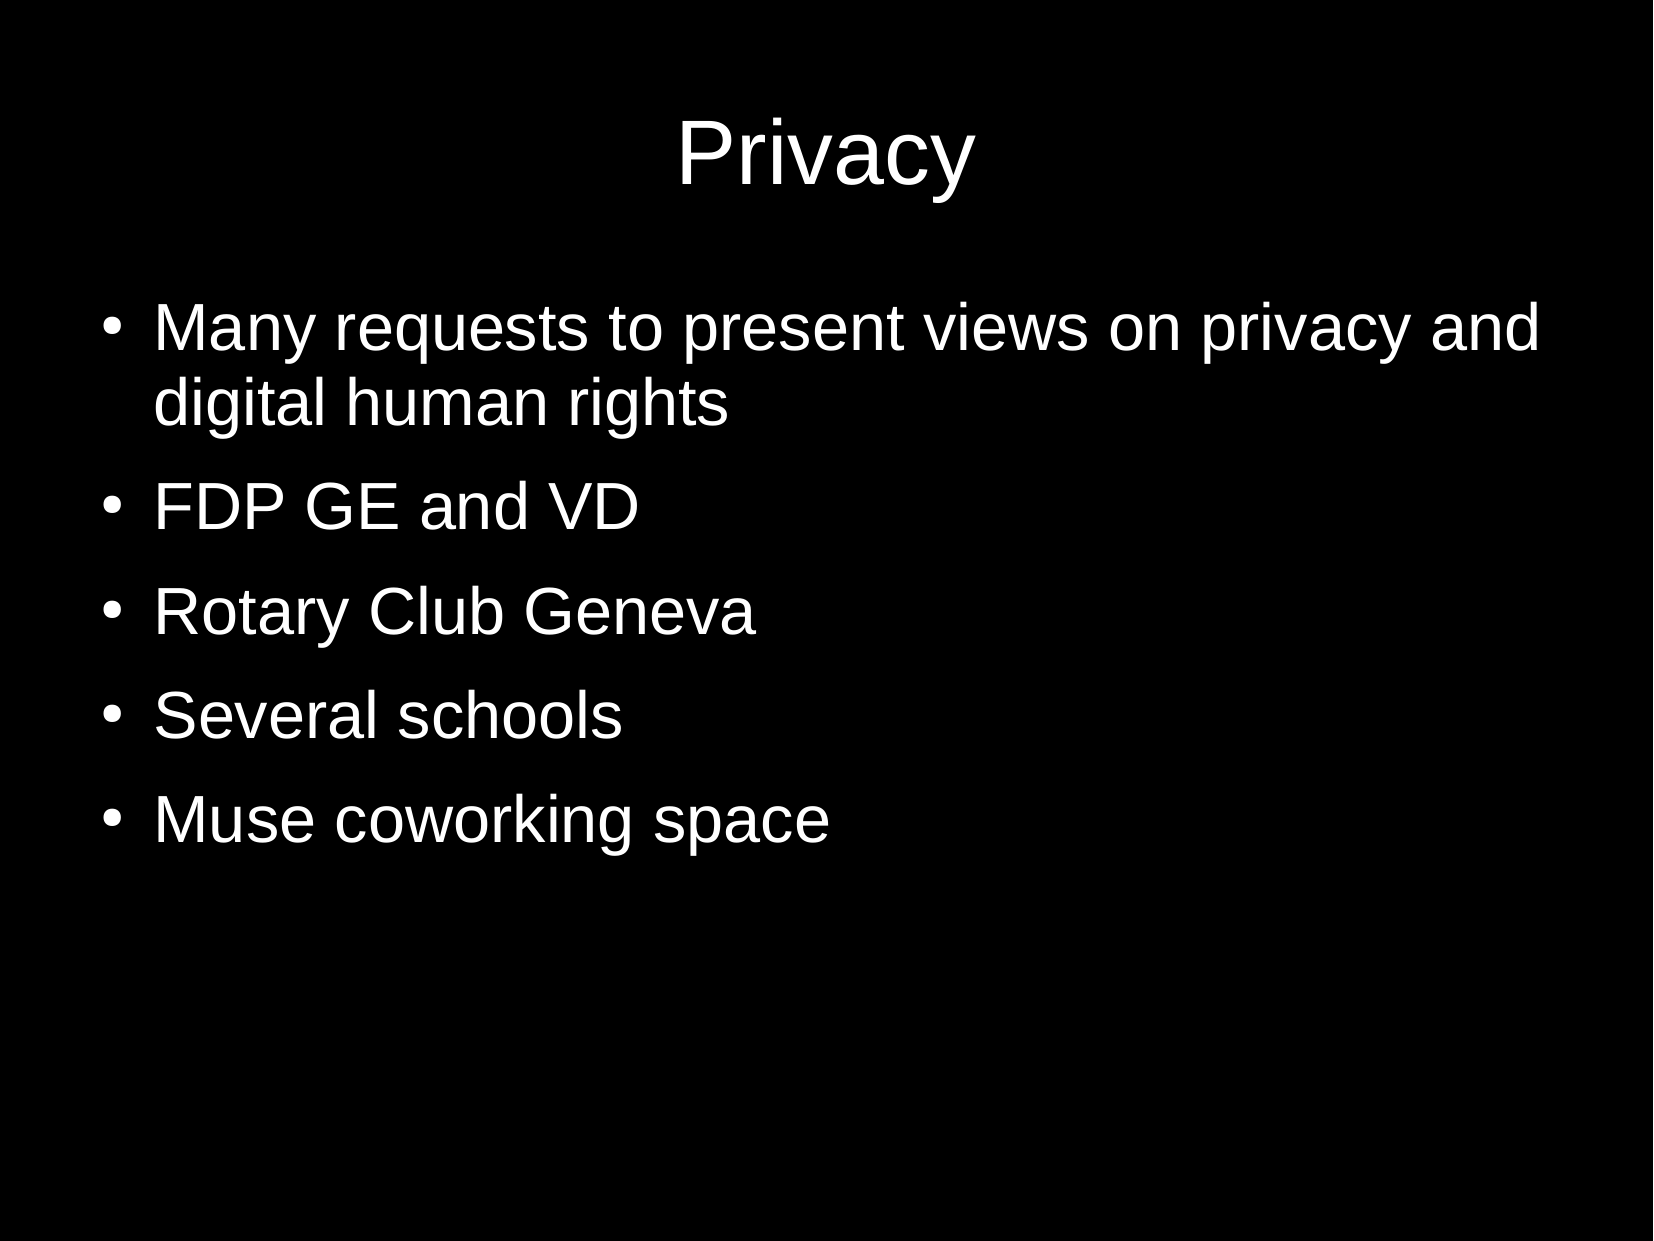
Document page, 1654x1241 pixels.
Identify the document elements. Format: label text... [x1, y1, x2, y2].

title Privacy [82, 49, 1571, 257]
list Many requests to present views on privacy and digital human rights FDP GE and VD Rotary Club Geneva Several schools Muse coworking space [82, 290, 1571, 1010]
